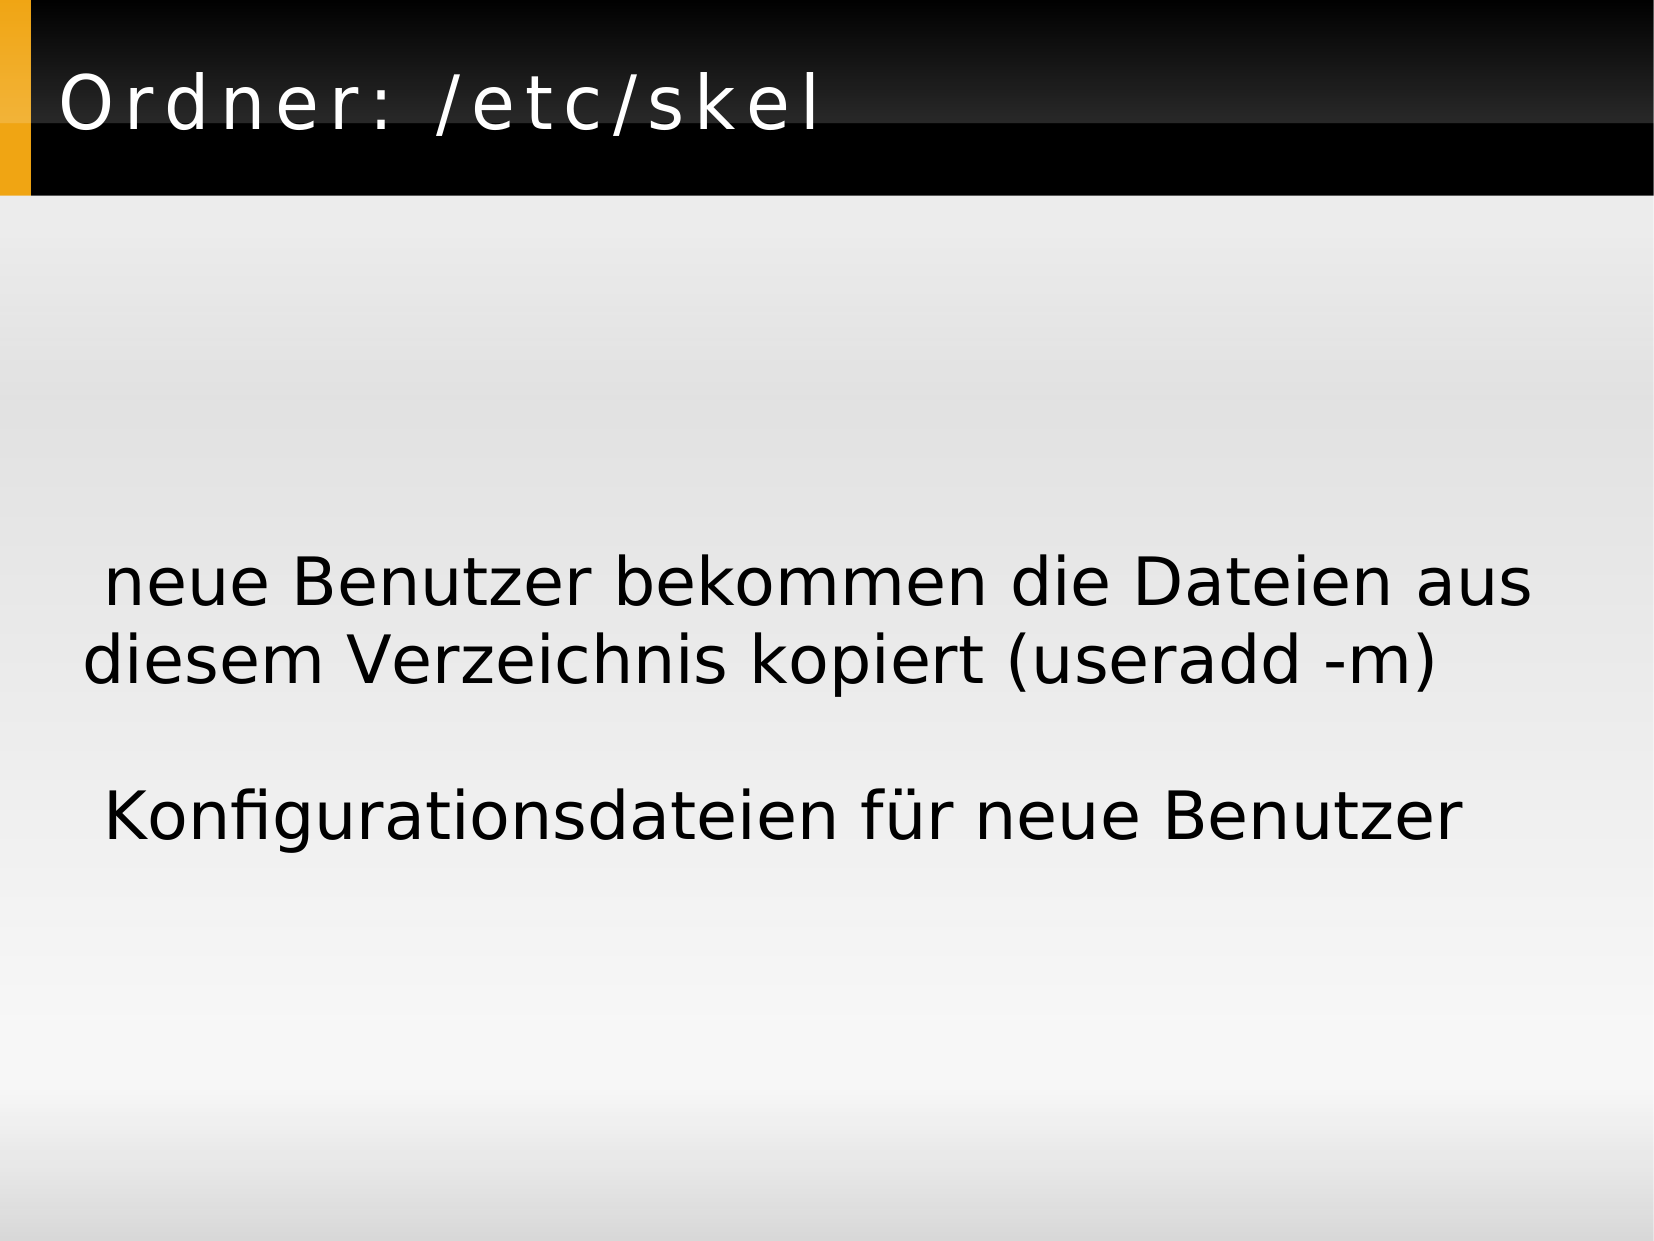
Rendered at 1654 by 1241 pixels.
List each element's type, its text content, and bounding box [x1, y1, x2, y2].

subtitle neue Benutzer bekommen die Dateien aus diesem Verzeichnis kopiert (useradd -m) Konfigurationsdateien für neue Benutzer [82, 290, 1571, 1109]
picture [0, 0, 1654, 1241]
title Ordner: /etc/skel [59, 29, 1625, 178]
